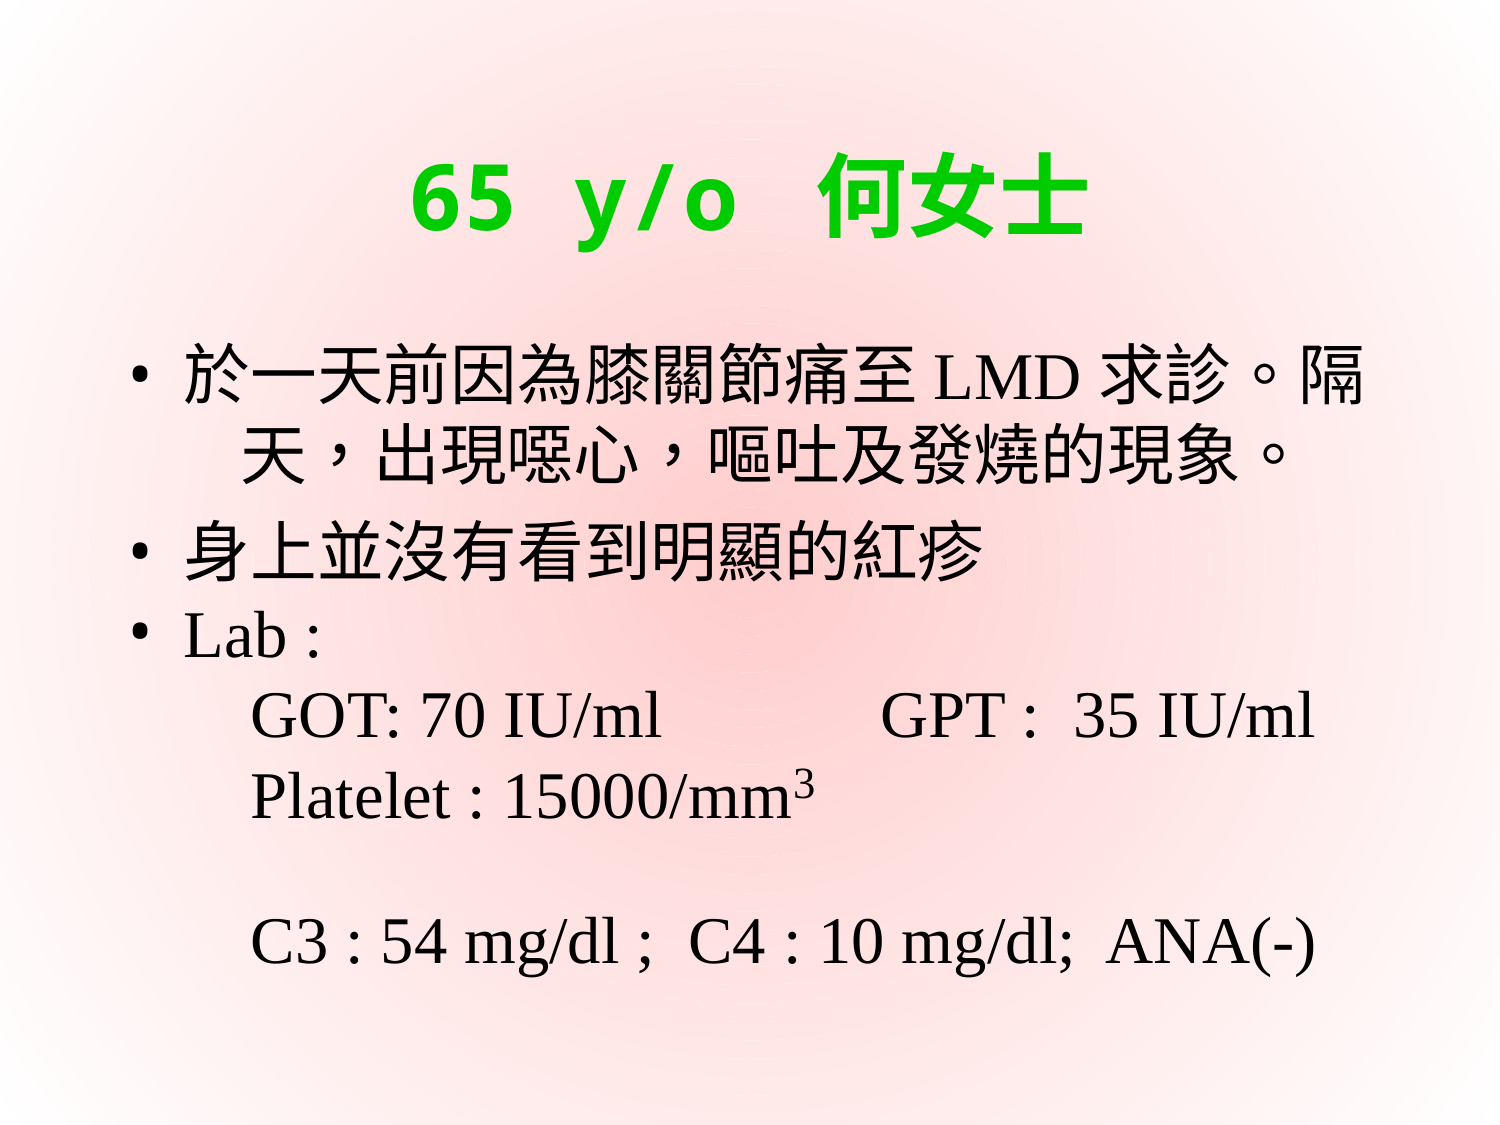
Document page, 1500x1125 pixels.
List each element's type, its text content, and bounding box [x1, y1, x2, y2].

title 65 y/o 何女士 [112, 99, 1388, 288]
list 於一天前因為膝關節痛至LMD求診。隔天，出現噁心，嘔吐及發燒的現象。 身上並沒有看到明顯的紅疹 Lab : GOT: 70 IU/ml GPT : 35 IU/ml Platelet : 15000/mm3 C3 : 54 mg/dl ; C4 : 10 mg/dl; ANA(-) [112, 324, 1388, 1083]
